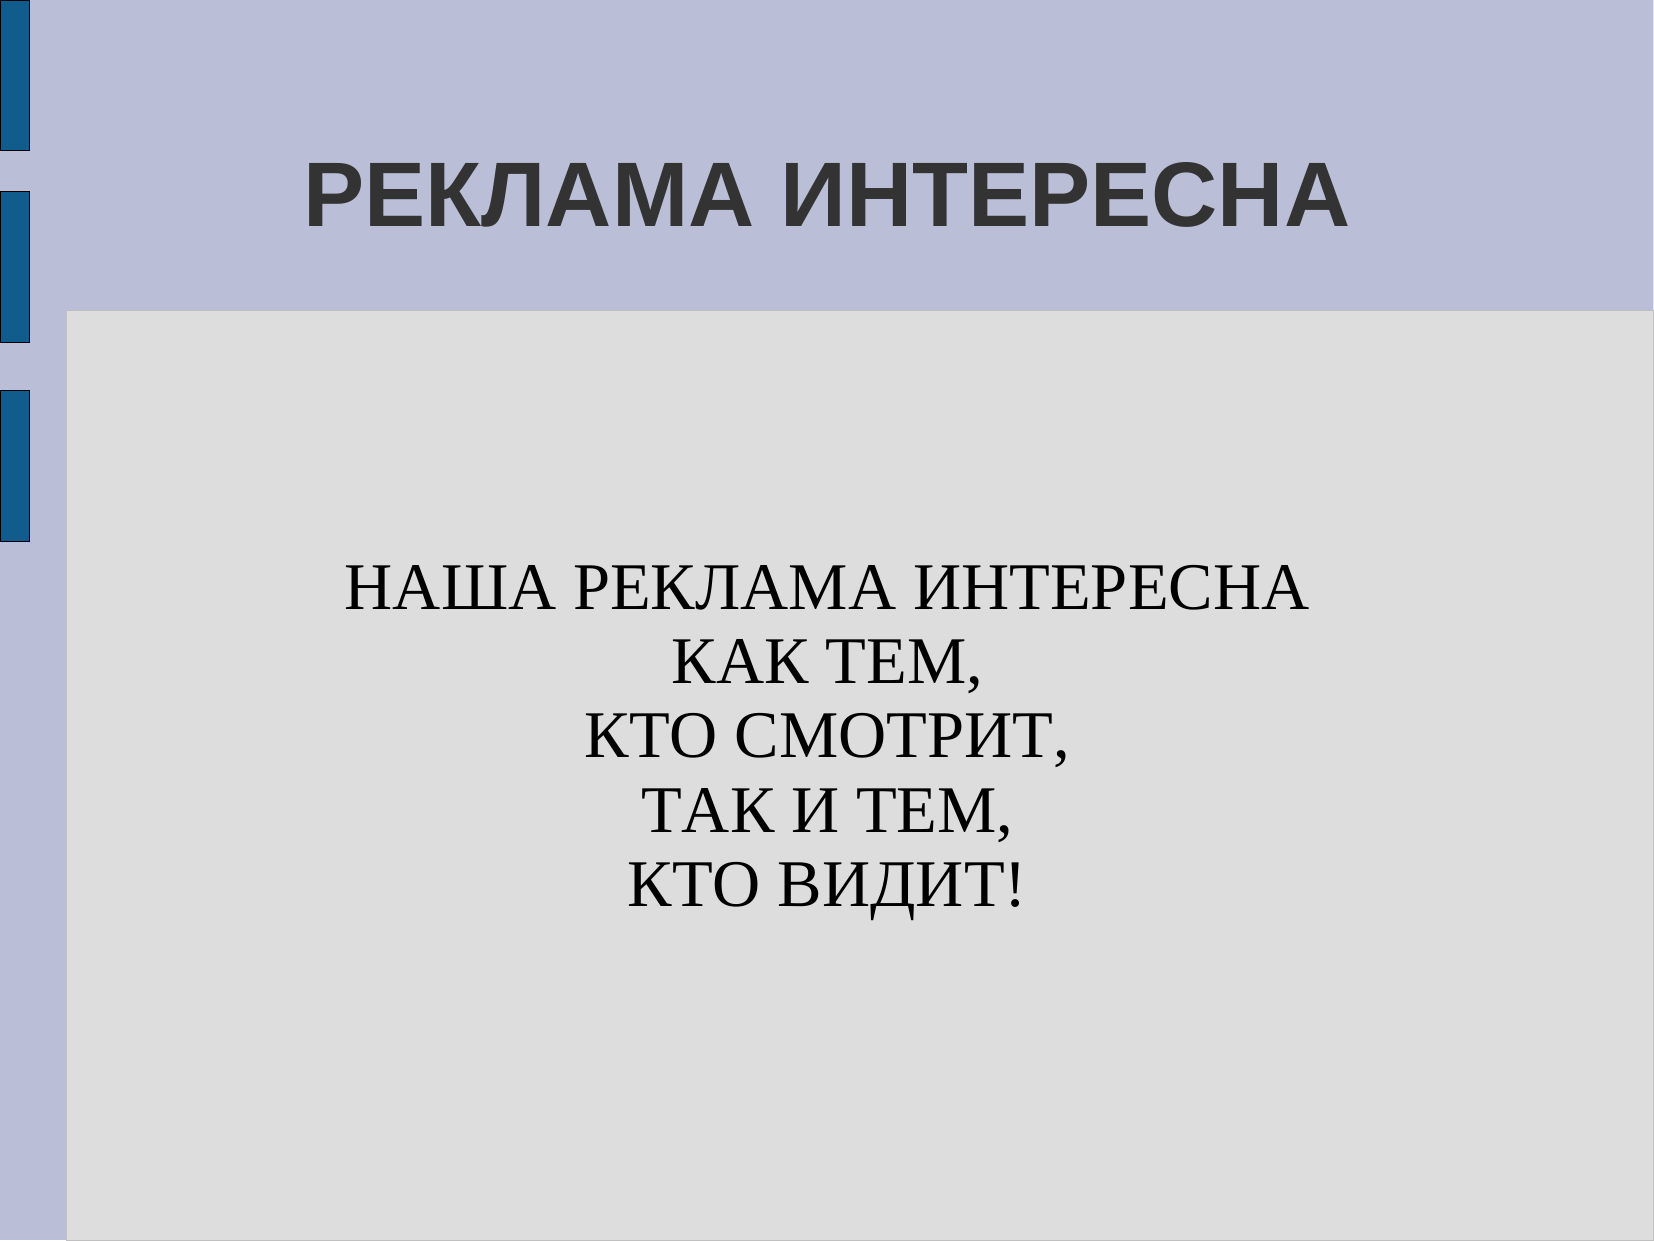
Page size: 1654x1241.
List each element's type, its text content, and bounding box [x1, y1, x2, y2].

subtitle НАША РЕКЛАМА ИНТЕРЕСНА КАК ТЕМ, КТО СМОТРИТ, ТАК И ТЕМ, КТО ВИДИТ! [121, 344, 1534, 1127]
title РЕКЛАМА ИНТЕРЕСНА [121, 91, 1534, 299]
